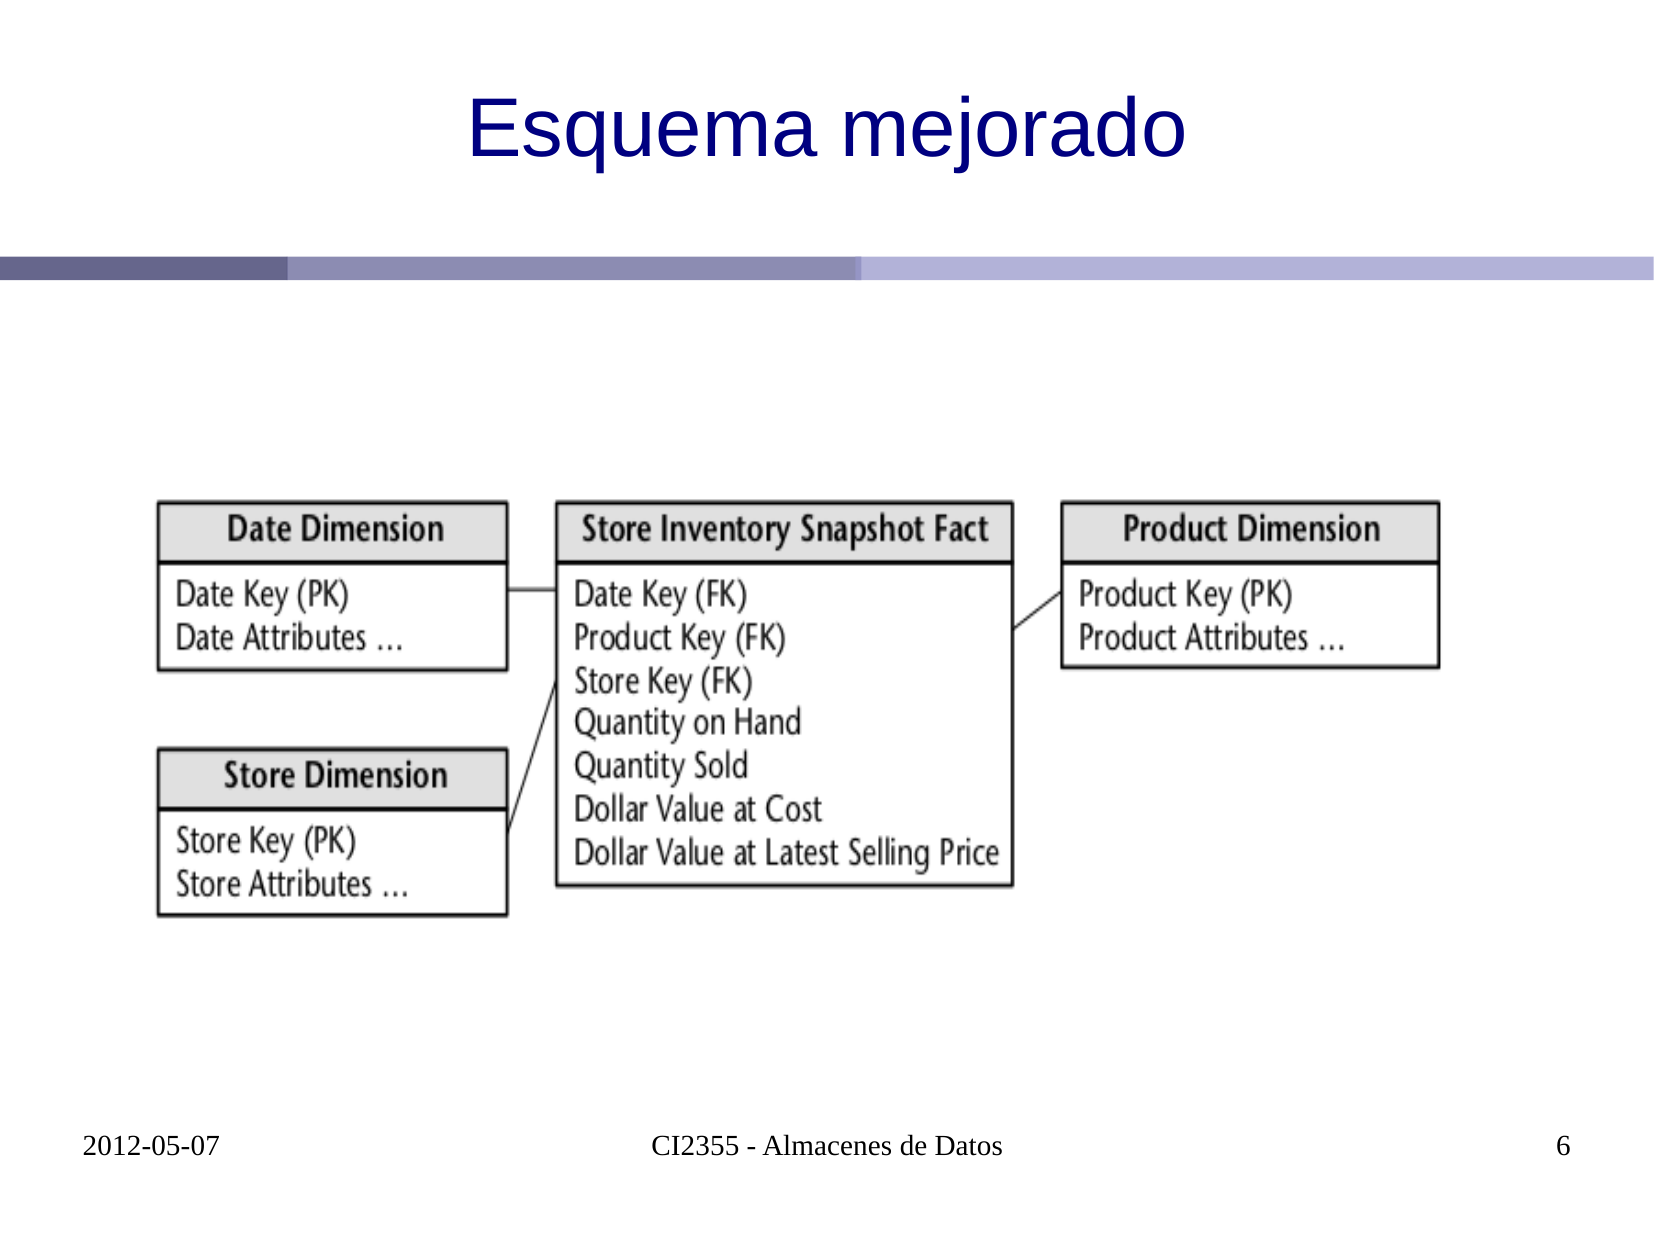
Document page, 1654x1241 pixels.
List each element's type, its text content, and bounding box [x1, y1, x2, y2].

picture [139, 474, 1461, 938]
title Esquema mejorado [0, 0, 1654, 257]
